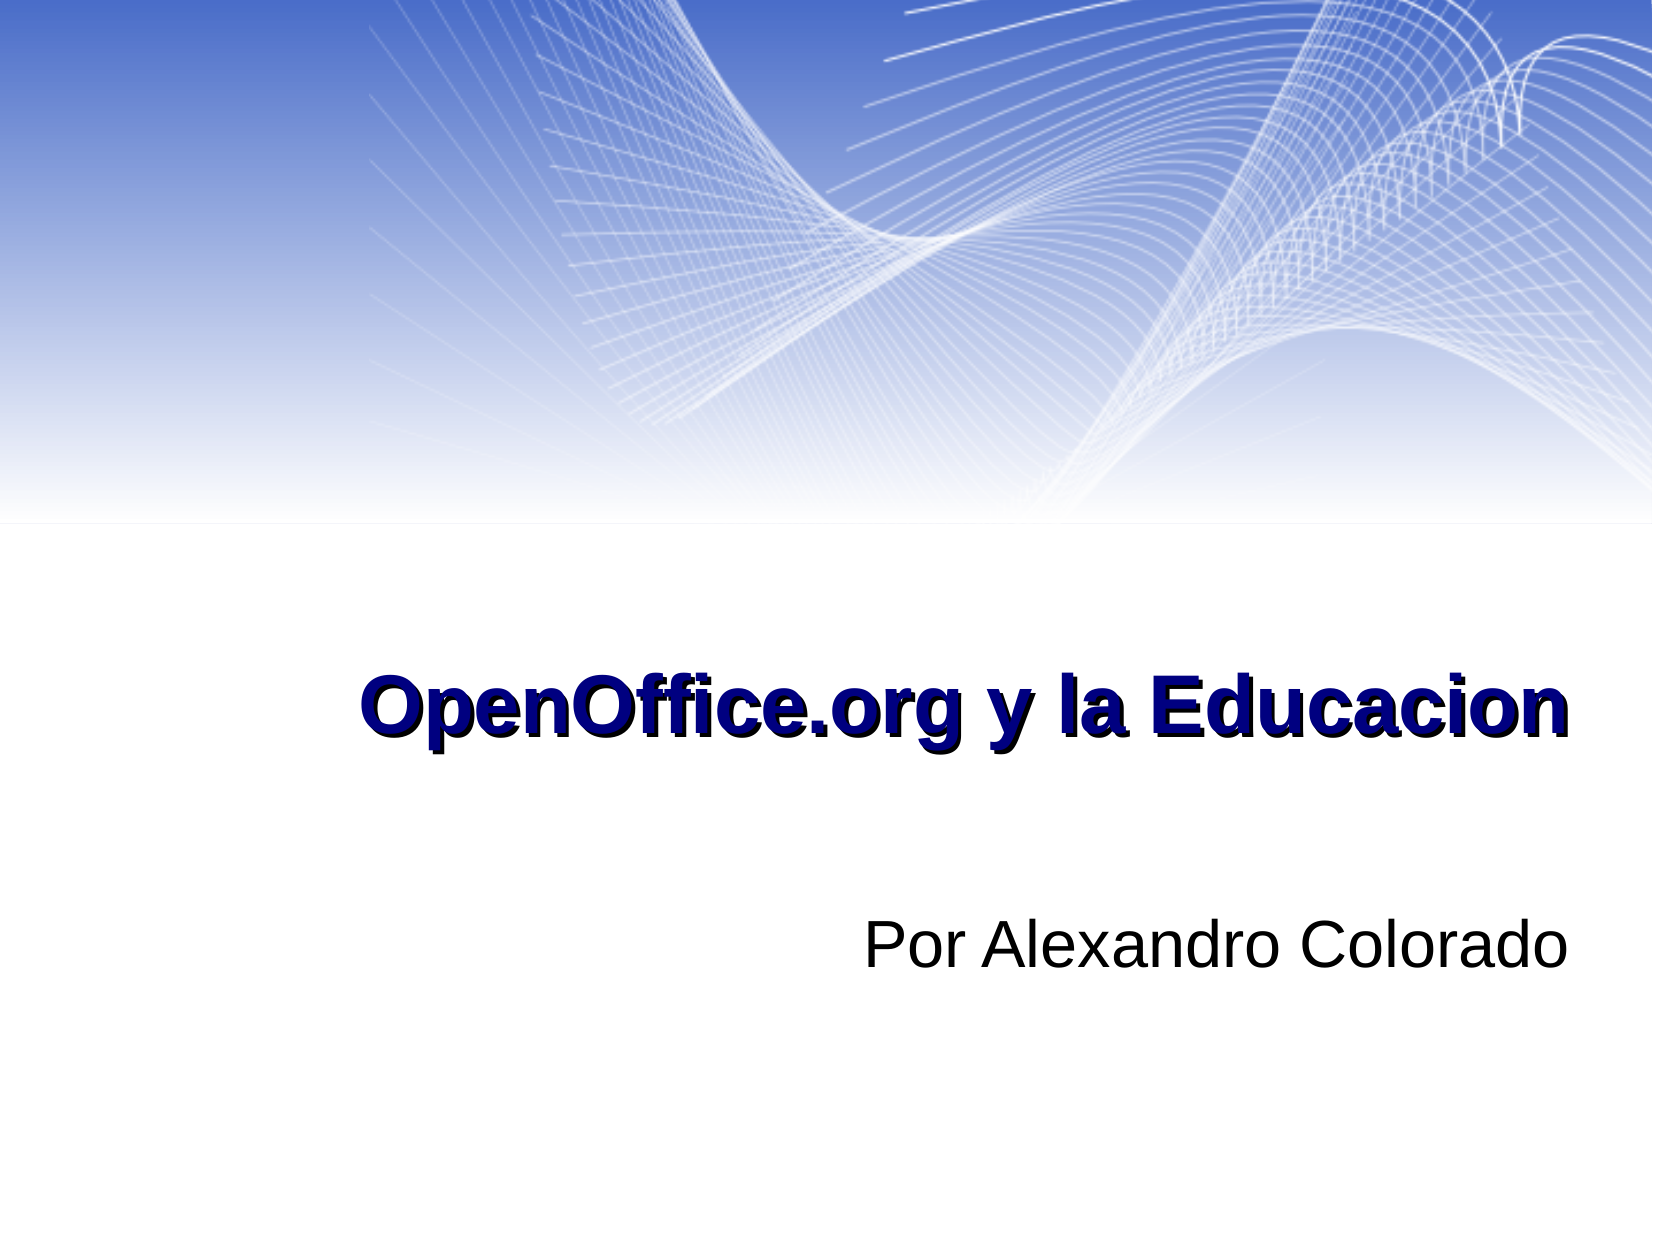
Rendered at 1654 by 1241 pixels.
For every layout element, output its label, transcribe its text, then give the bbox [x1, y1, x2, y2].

subtitle Por Alexandro Colorado [82, 787, 1571, 1102]
picture [369, 0, 1654, 1126]
title OpenOffice.org y la Educacion [82, 606, 1571, 787]
